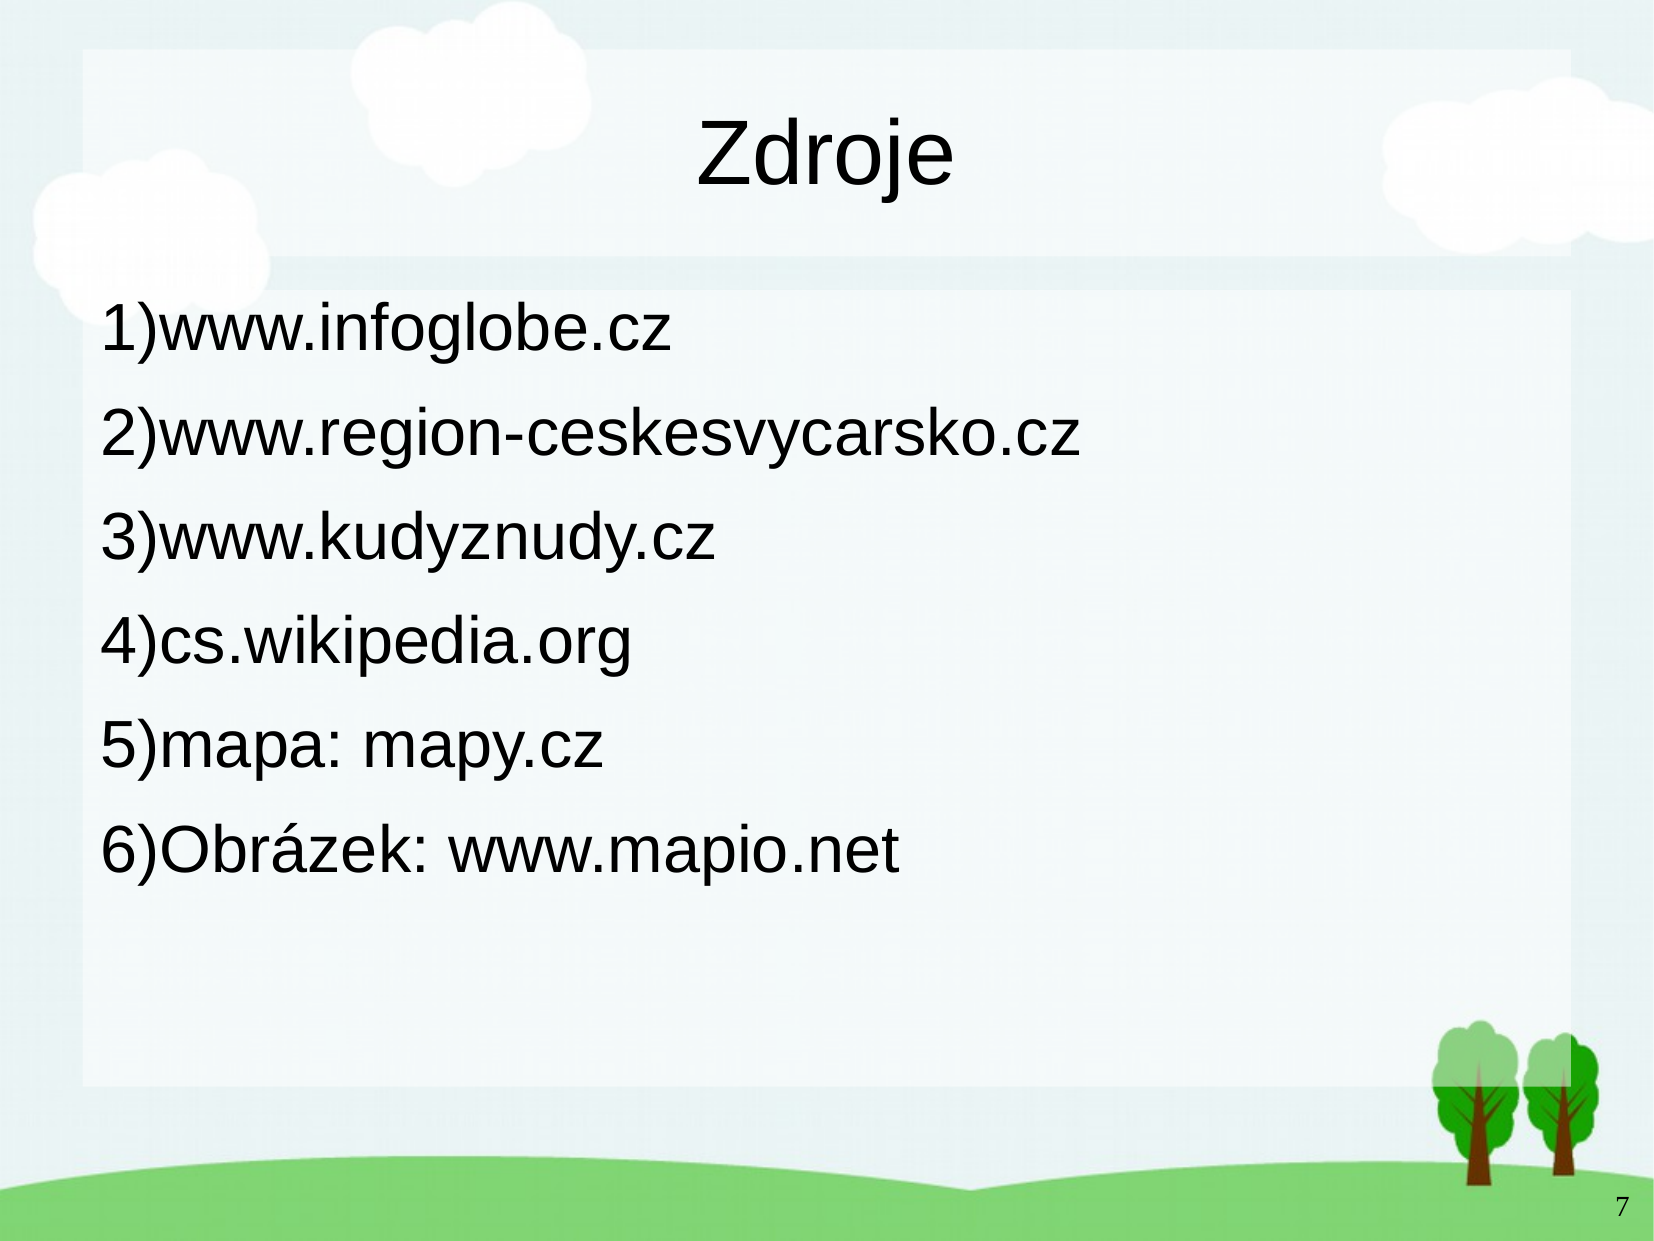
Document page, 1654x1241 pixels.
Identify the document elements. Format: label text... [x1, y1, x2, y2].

list www.infoglobe.cz www.region-ceskesvycarsko.cz www.kudyznudy.cz cs.wikipedia.org mapa: mapy.cz Obrázek: www.mapio.net [82, 290, 1571, 1087]
title Zdroje [82, 49, 1571, 257]
picture [0, 0, 1654, 1241]
